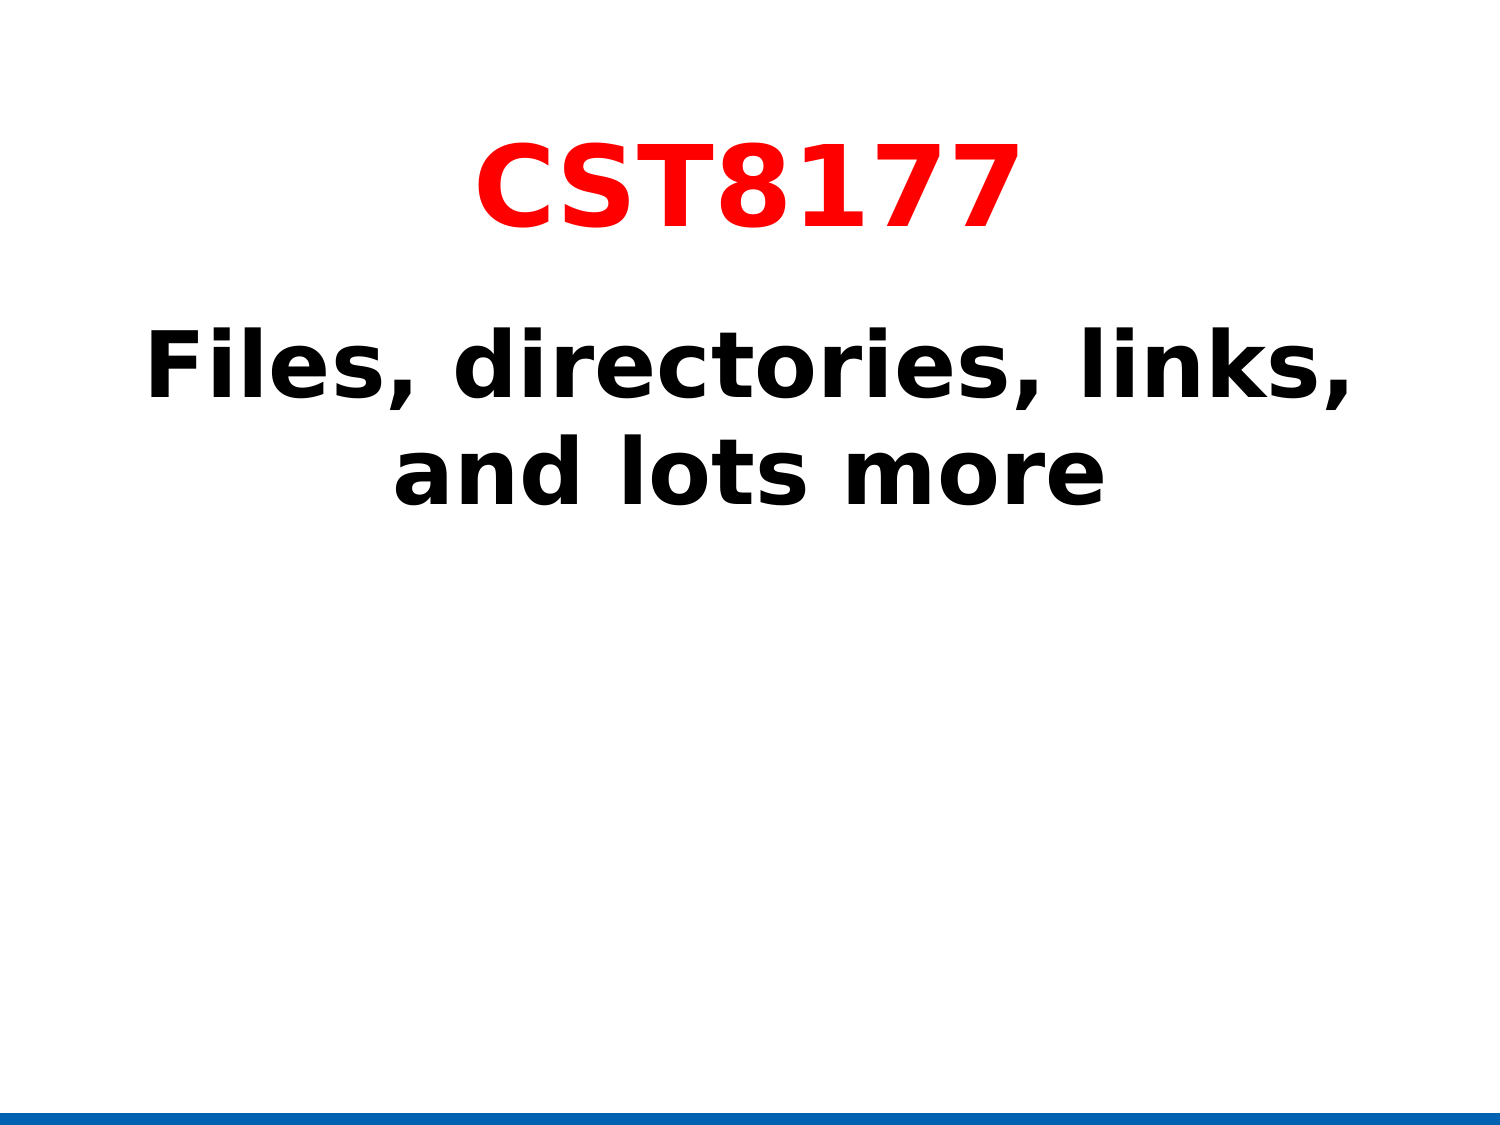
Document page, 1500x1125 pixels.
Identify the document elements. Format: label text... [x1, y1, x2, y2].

list Files, directories, links, and lots more [110, 312, 1391, 1007]
title CST8177 [110, 100, 1391, 274]
